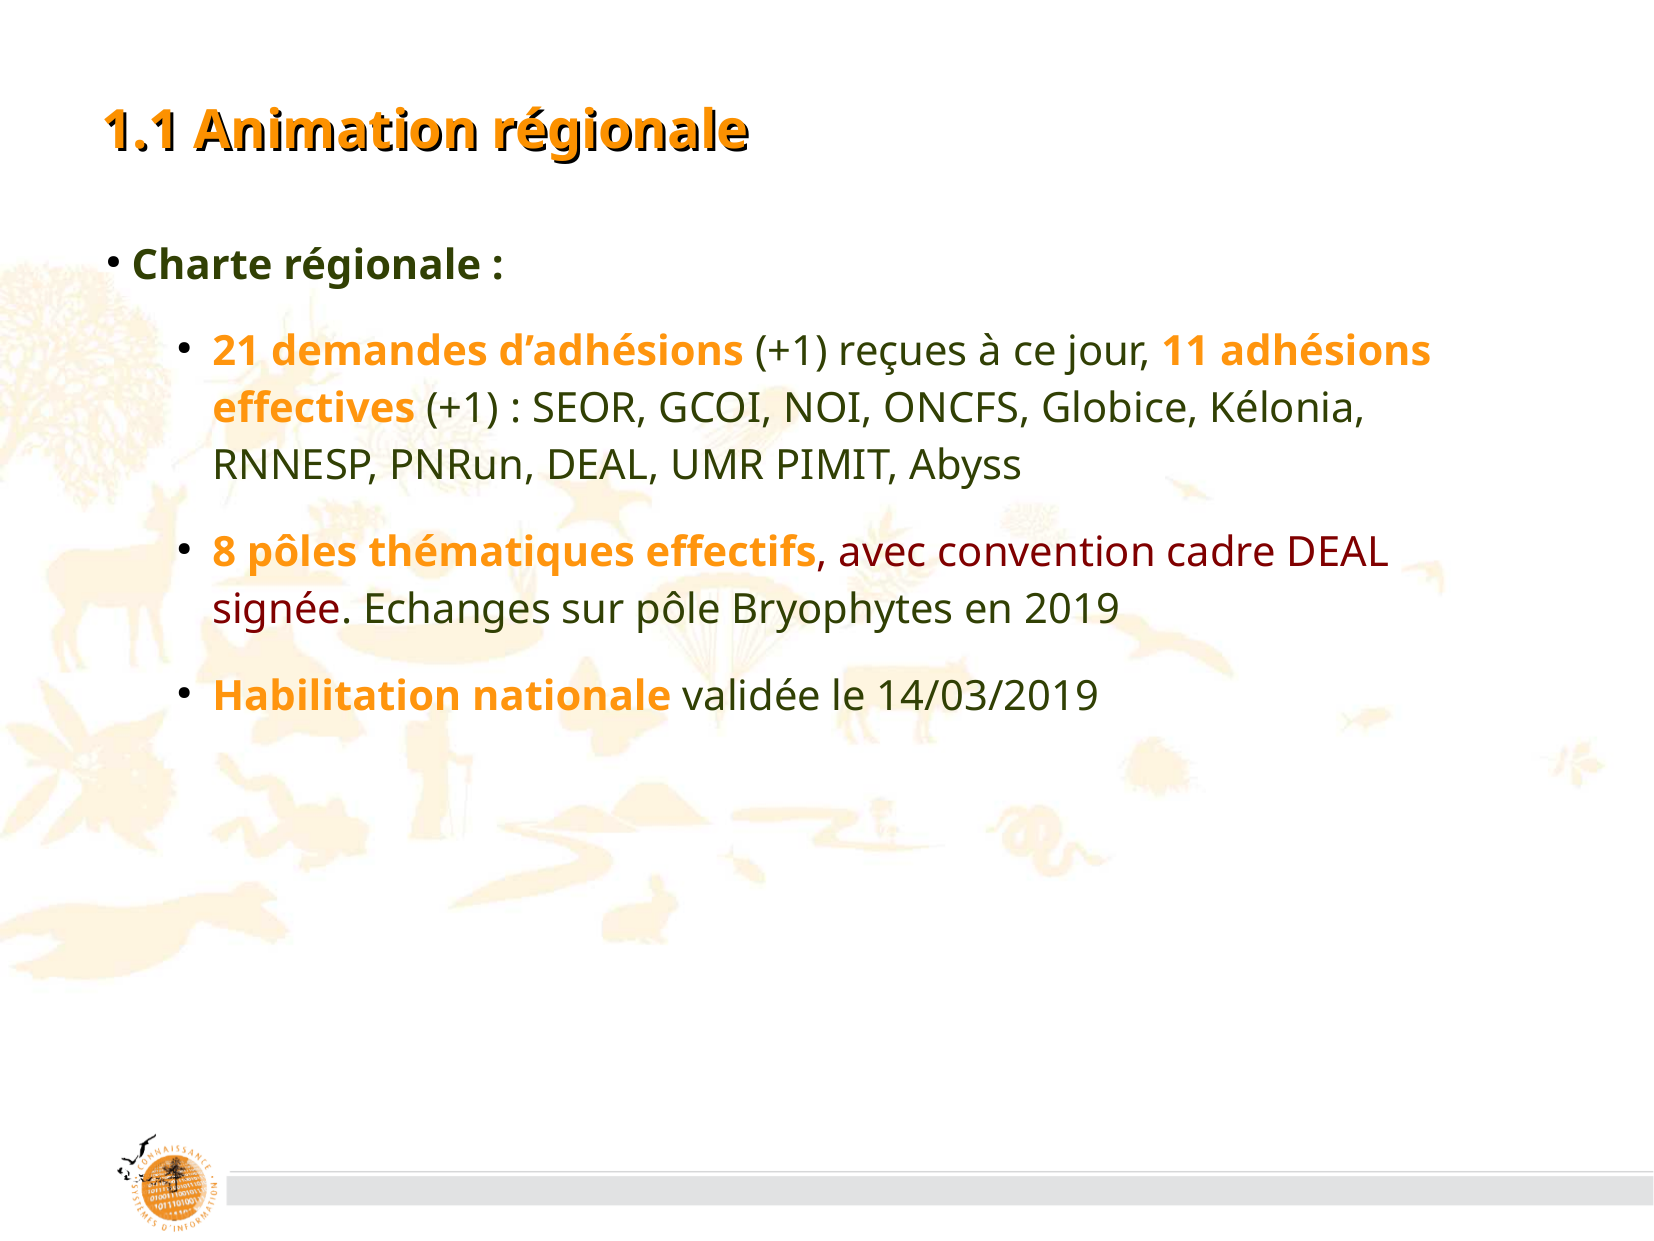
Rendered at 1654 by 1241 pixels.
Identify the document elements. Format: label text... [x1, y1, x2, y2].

subtitle Charte régionale : 21 demandes d’adhésions (+1) reçues à ce jour, 11 adhésions effectives (+1) : SEOR, GCOI, NOI, ONCFS, Globice, Kélonia, RNNESP, PNRun, DEAL, UMR PIMIT, Abyss 8 pôles thématiques effectifs, avec convention cadre DEAL signée. Echanges sur pôle Bryophytes en 2019 Habilitation nationale validée le 14/03/2019 [106, 189, 1536, 768]
title 1.1 Animation régionale [82, 49, 1571, 207]
picture [0, 0, 1654, 1241]
